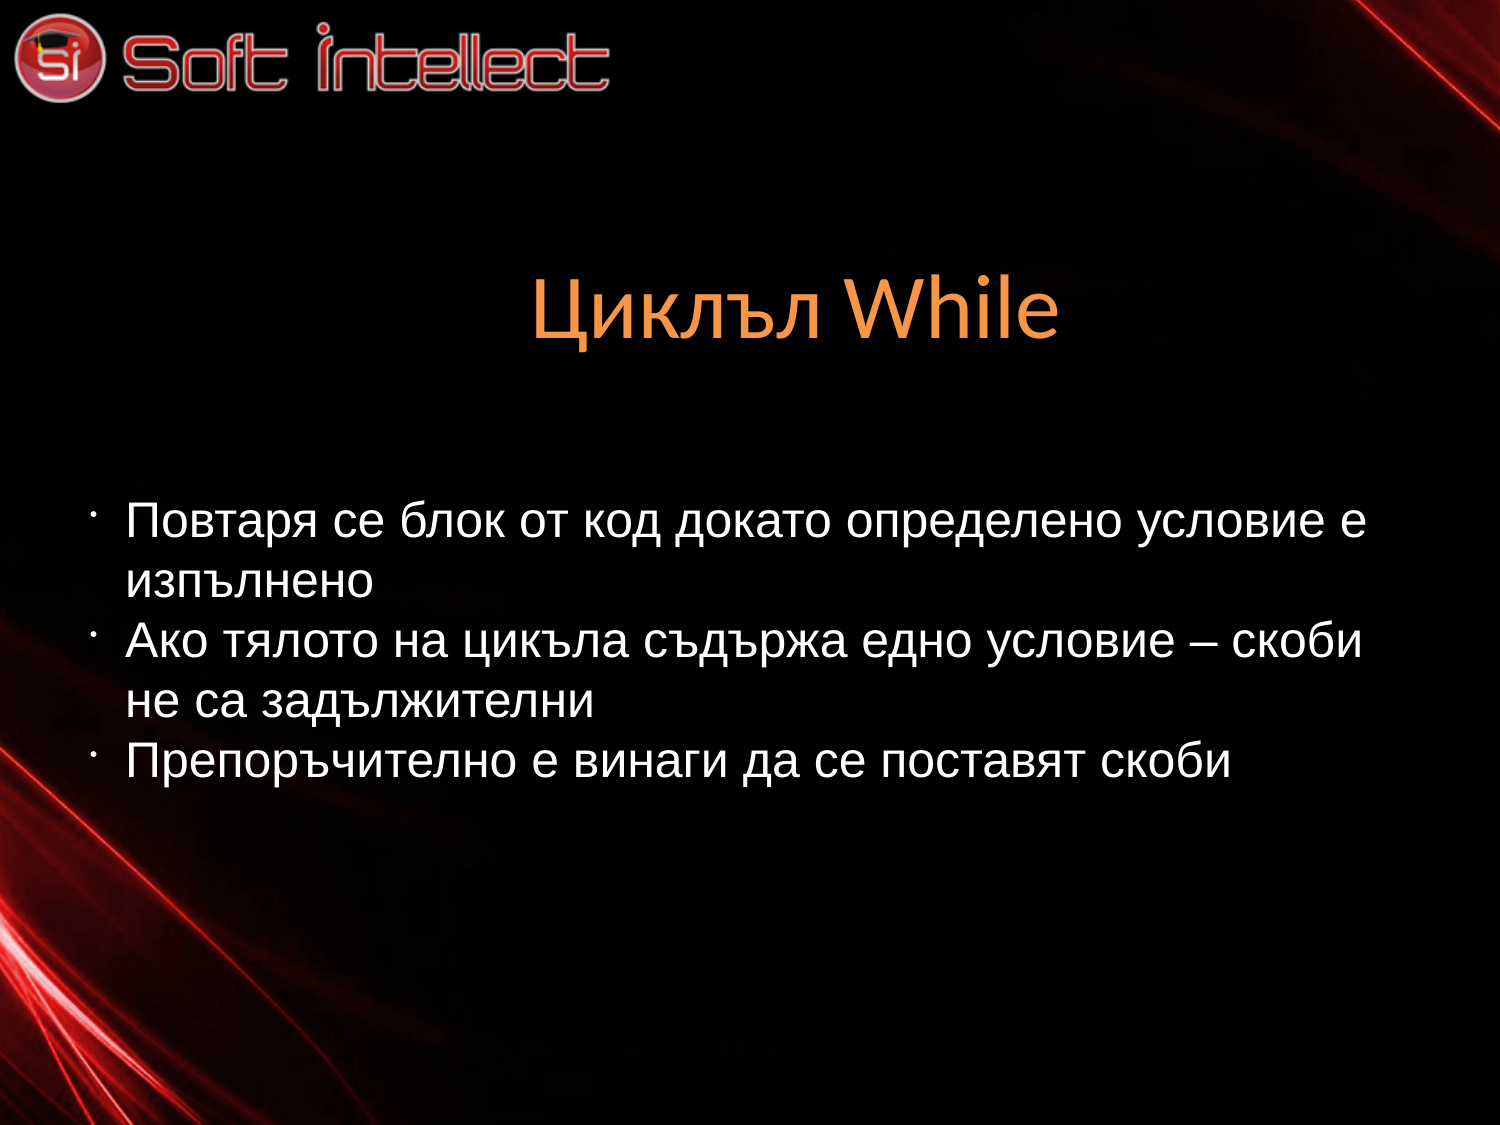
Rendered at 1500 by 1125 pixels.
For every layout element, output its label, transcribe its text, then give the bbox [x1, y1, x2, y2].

picture [0, 0, 1500, 1125]
text_box Циклъл While [158, 181, 1434, 423]
text_box Повтаря се блок от код докато определено условие е изпълнено Ако тялото на цикъла съдържа едно условие – скоби не са задължителни Препоръчително е винаги да се поставят скоби [74, 479, 1425, 929]
